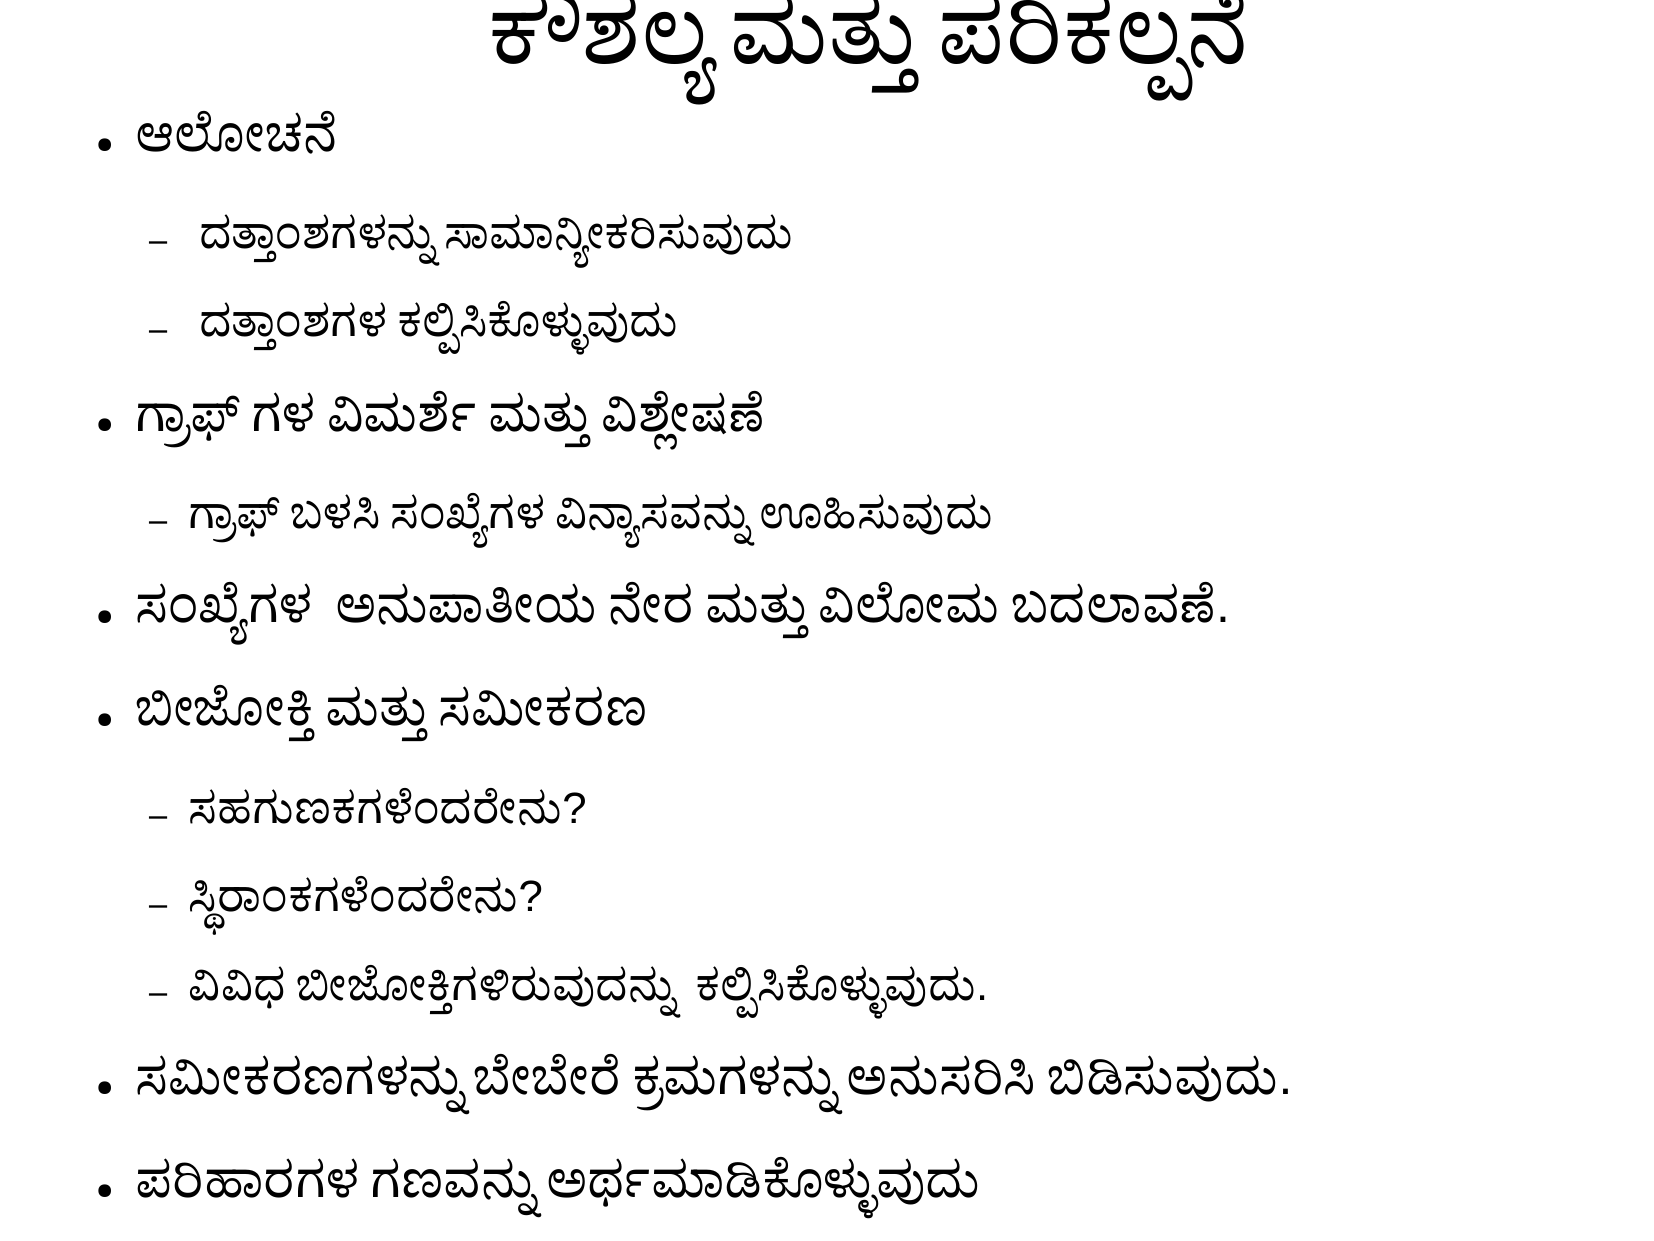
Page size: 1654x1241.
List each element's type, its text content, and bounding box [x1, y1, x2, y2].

title ಕೌಶಲ್ಯ ಮತ್ತು ಪರಿಕಲ್ಪನೆ [82, 0, 1654, 105]
list ಆಲೋಚನೆ ದತ್ತಾಂಶಗಳನ್ನು ಸಾಮಾನ್ಯೀಕರಿಸುವುದು ದತ್ತಾಂಶಗಳ ಕಲ್ಪಿಸಿಕೊಳ್ಳುವುದು ಗ್ರಾಫ್ ಗಳ ವಿಮರ್ಶೆ ಮತ್ತು ವಿಶ್ಲೇಷಣೆ ಗ್ರಾಫ್ ಬಳಸಿ ಸಂಖ್ಯೆಗಳ ವಿನ್ಯಾಸವನ್ನು ಊಹಿಸುವುದು ಸಂಖ್ಯೆಗಳ ಅನುಪಾತೀಯ ನೇರ ಮತ್ತು ವಿಲೋಮ ಬದಲಾವಣೆ. ಬೀಜೋಕ್ತಿ ಮತ್ತು ಸಮೀಕರಣ ಸಹಗುಣಕಗಳೆಂದರೇನು? ಸ್ಥಿರಾಂಕಗಳೆಂದರೇನು? ವಿವಿಧ ಬೀಜೋಕ್ತಿಗಳಿರುವುದನ್ನು ಕಲ್ಪಿಸಿಕೊಳ್ಳುವುದು. ಸಮೀಕರಣಗಳನ್ನು ಬೇಬೇರೆ ಕ್ರಮಗಳನ್ನು ಅನುಸರಿಸಿ ಬಿಡಿಸುವುದು. ಪರಿಹಾರಗಳ ಗಣವನ್ನು ಅರ್ಥಮಾಡಿಕೊಳ್ಳುವುದು [82, 105, 1654, 1241]
